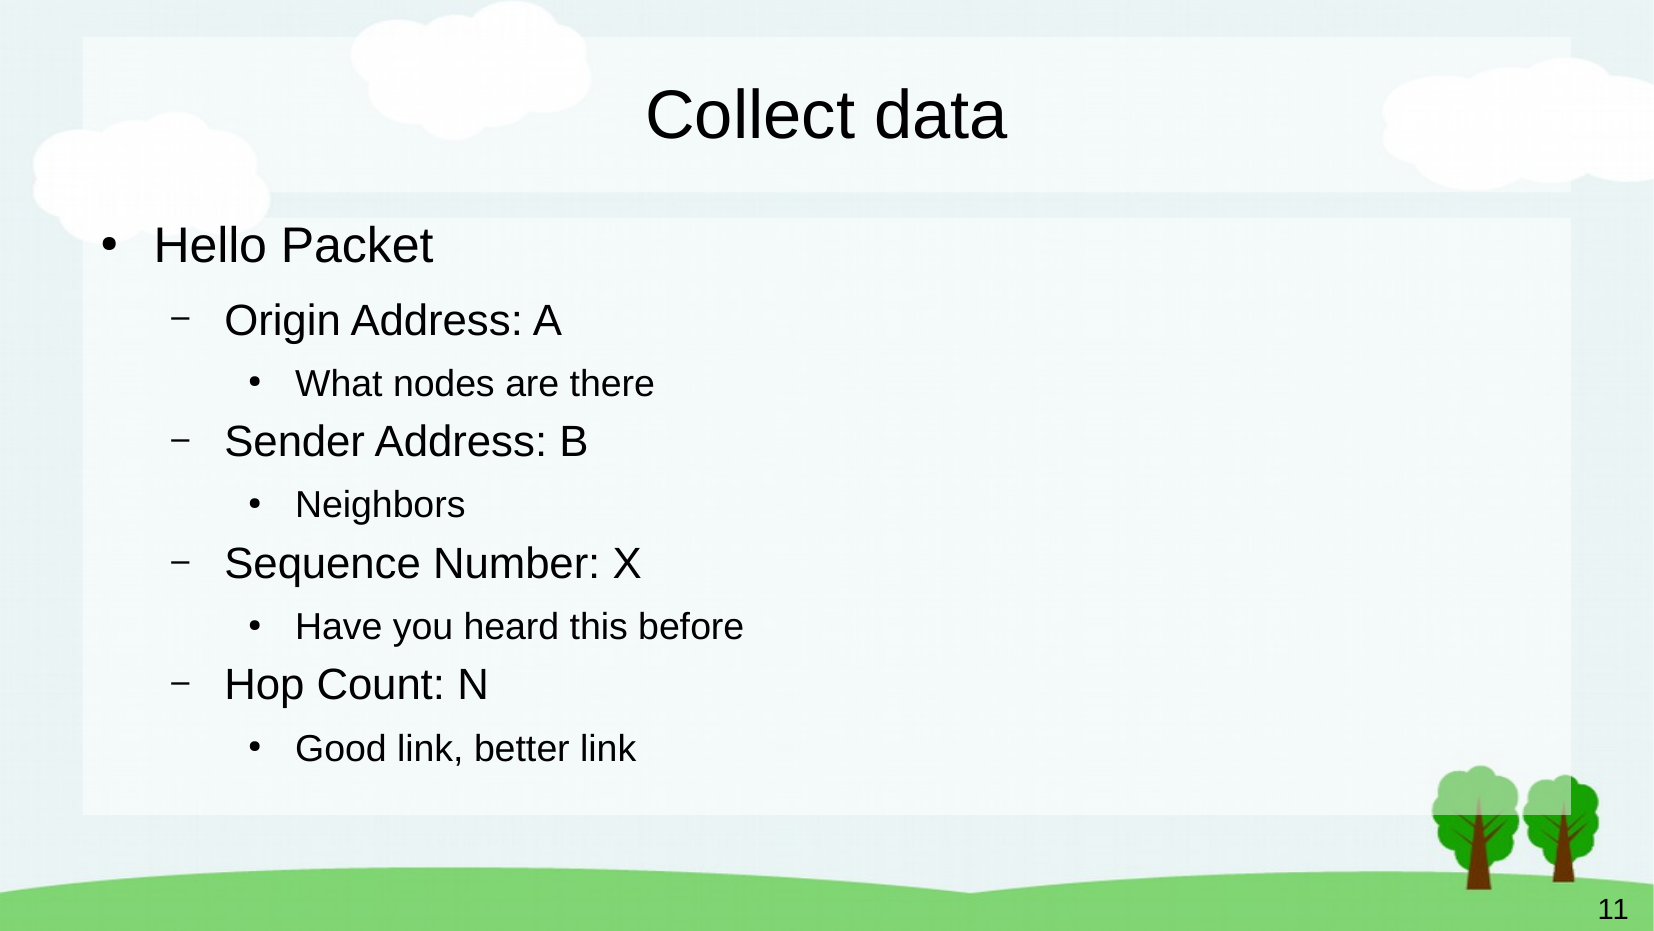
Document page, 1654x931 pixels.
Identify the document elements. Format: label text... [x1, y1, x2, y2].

list Hello Packet Origin Address: A What nodes are there Sender Address: B Neighbors Sequence Number: X Have you heard this before Hop Count: N Good link, better link [82, 217, 1571, 815]
picture [0, 0, 1654, 931]
title Collect data [82, 37, 1571, 193]
